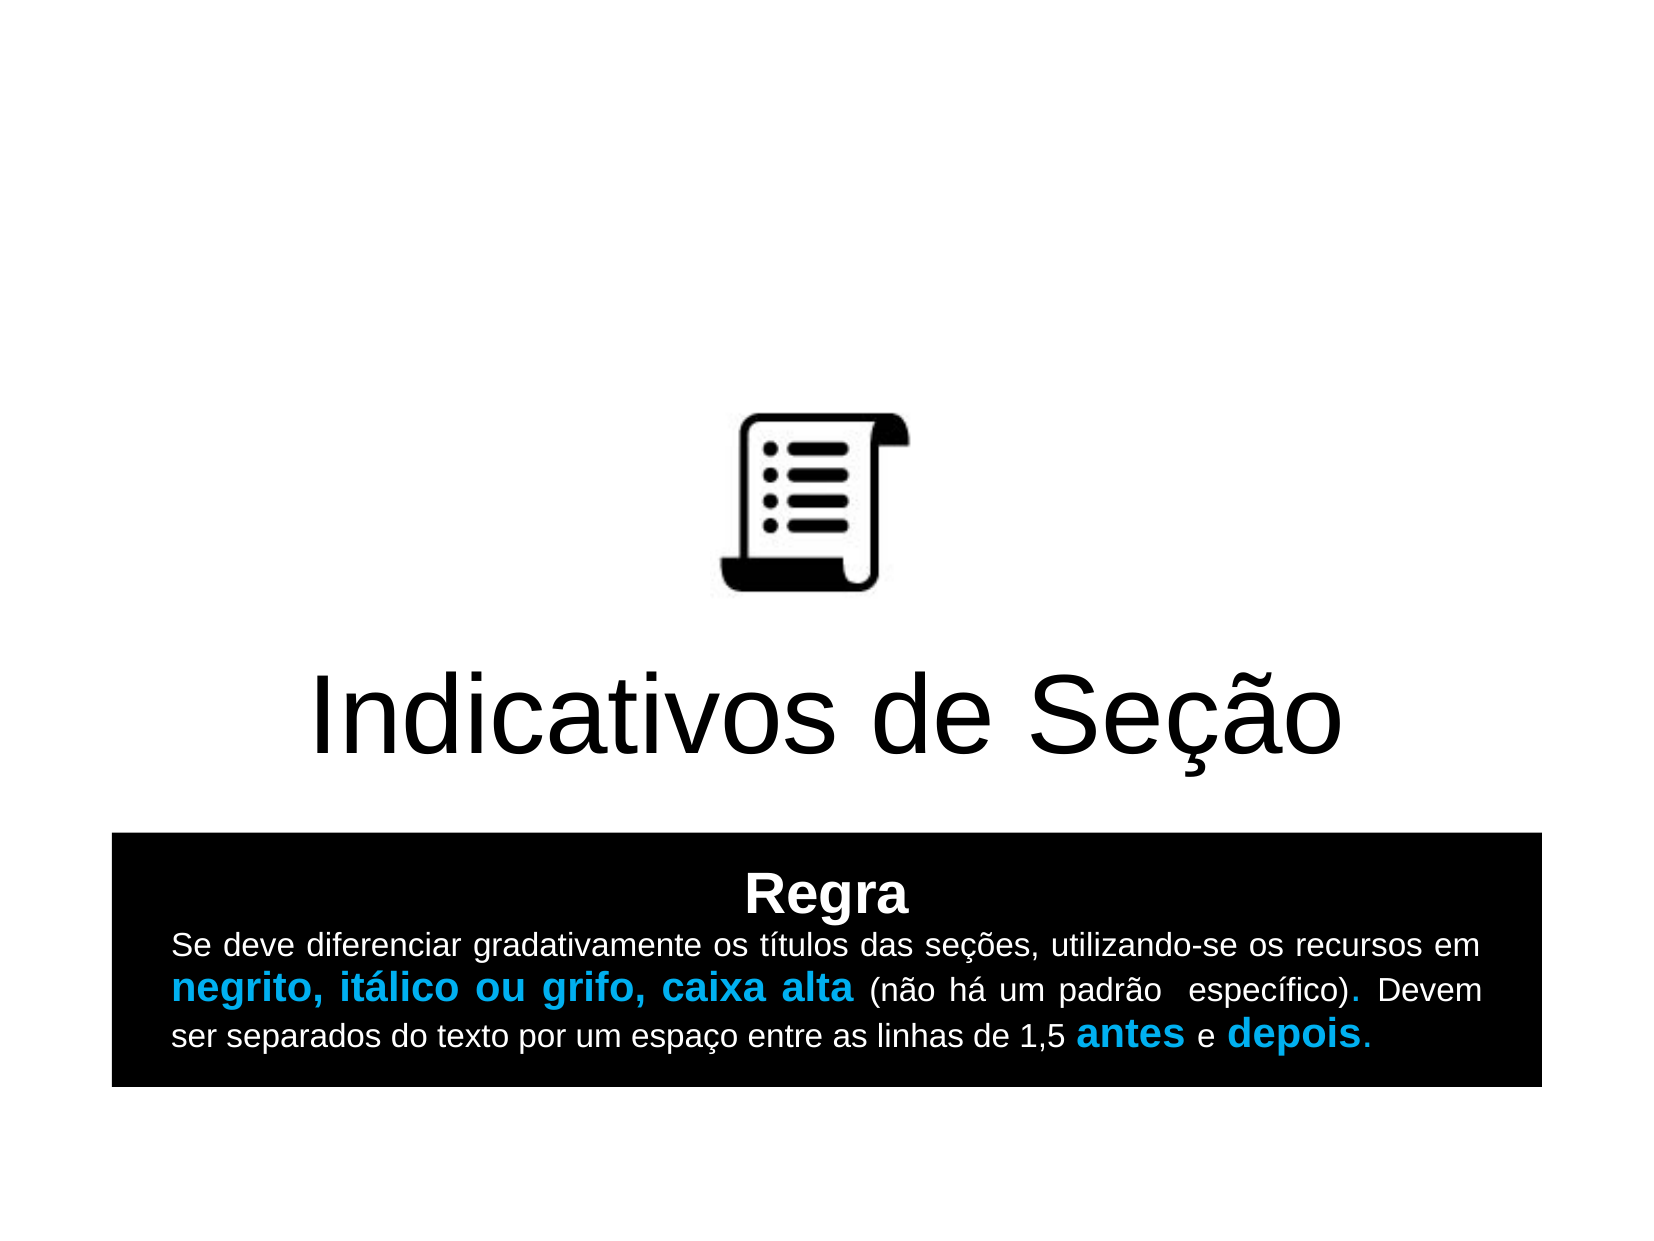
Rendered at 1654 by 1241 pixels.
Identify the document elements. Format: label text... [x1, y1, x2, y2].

picture [710, 397, 921, 609]
text_box Regra Se deve diferenciar gradativamente os títulos das seções, utilizando-se os recursos em negrito, itálico ou grifo, caixa alta (não há um padrão específico). Devem ser separados do texto por um espaço entre as linhas de 1,5 antes e depois. [111, 832, 1542, 1087]
title Indicativos de Seção [11, 608, 1642, 816]
